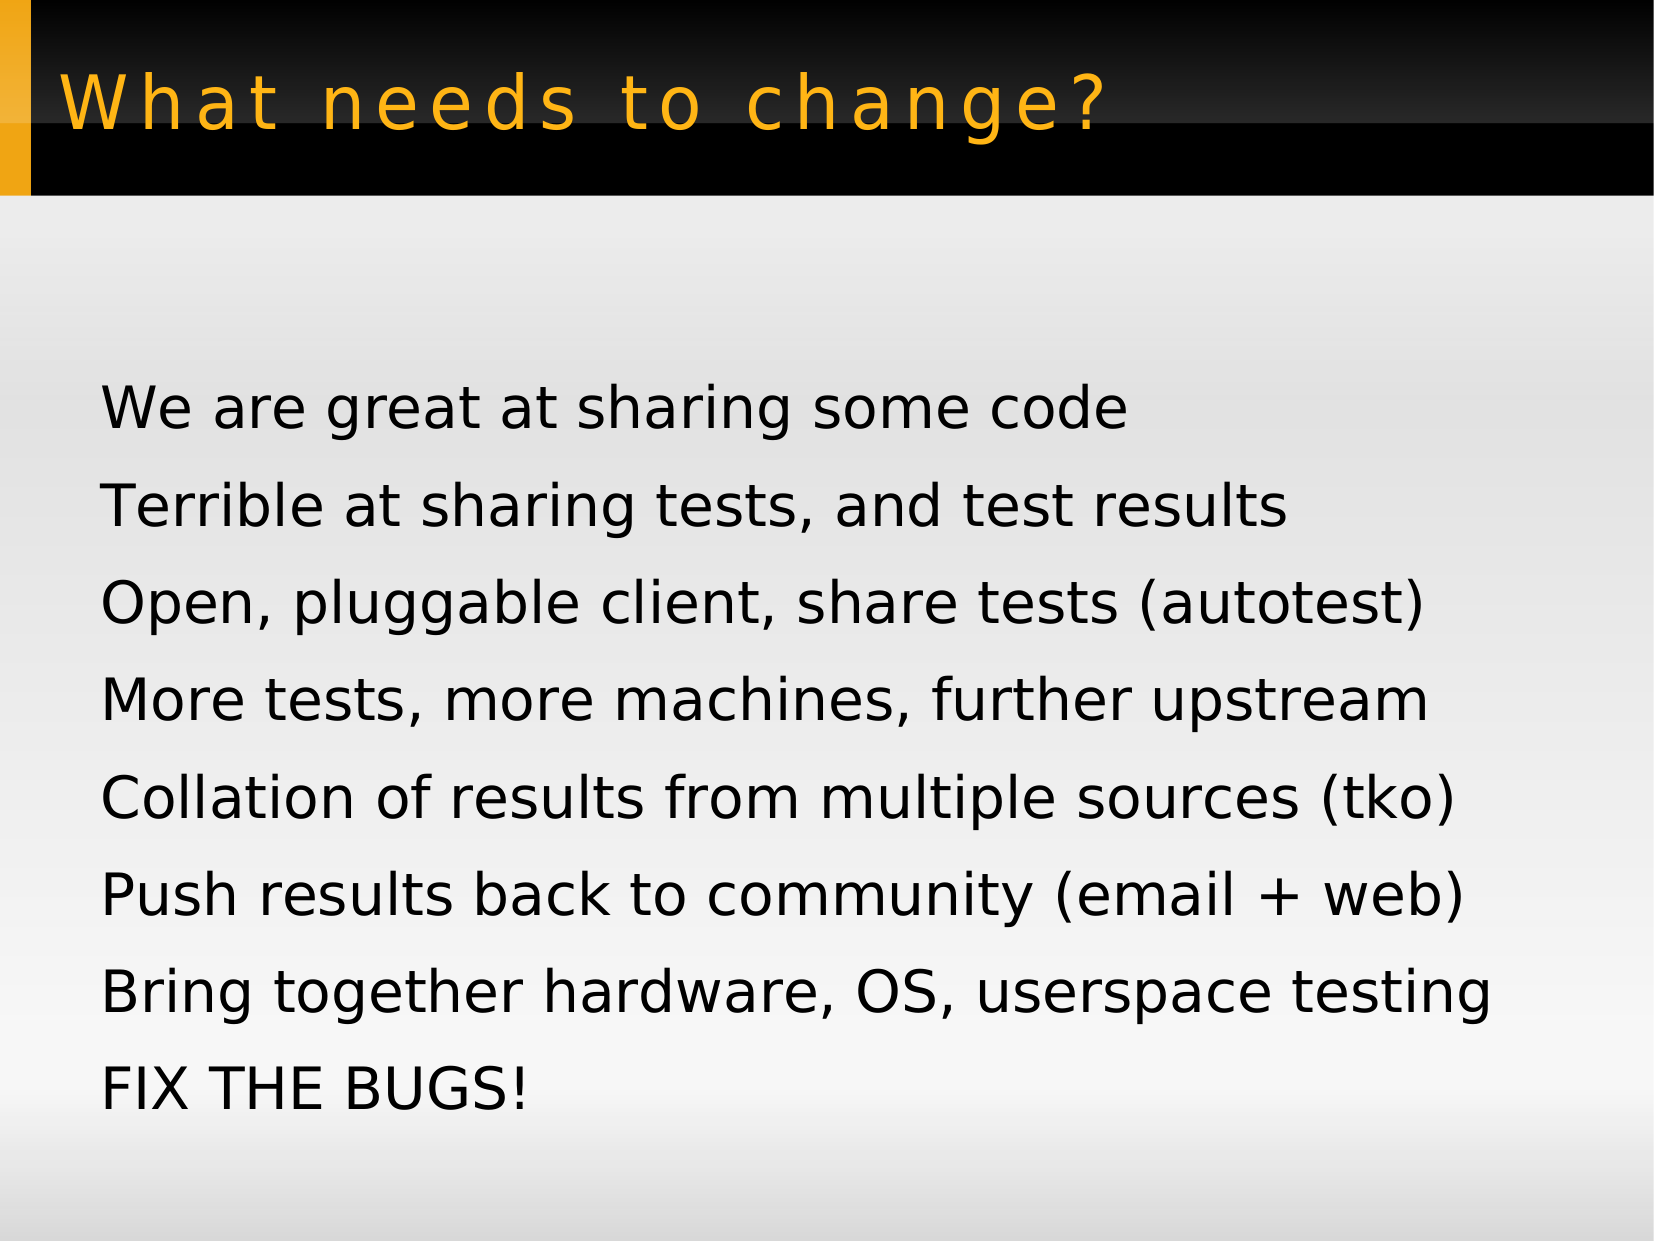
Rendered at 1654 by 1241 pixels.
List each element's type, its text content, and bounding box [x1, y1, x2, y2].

picture [0, 0, 1654, 1241]
title What needs to change? [59, 36, 1270, 171]
list We are great at sharing some code Terrible at sharing tests, and test results Open, pluggable client, share tests (autotest) More tests, more machines, further upstream Collation of results from multiple sources (tko) Push results back to community (email + web) Bring together hardware, OS, userspace testing FIX THE BUGS! [82, 375, 1571, 1124]
